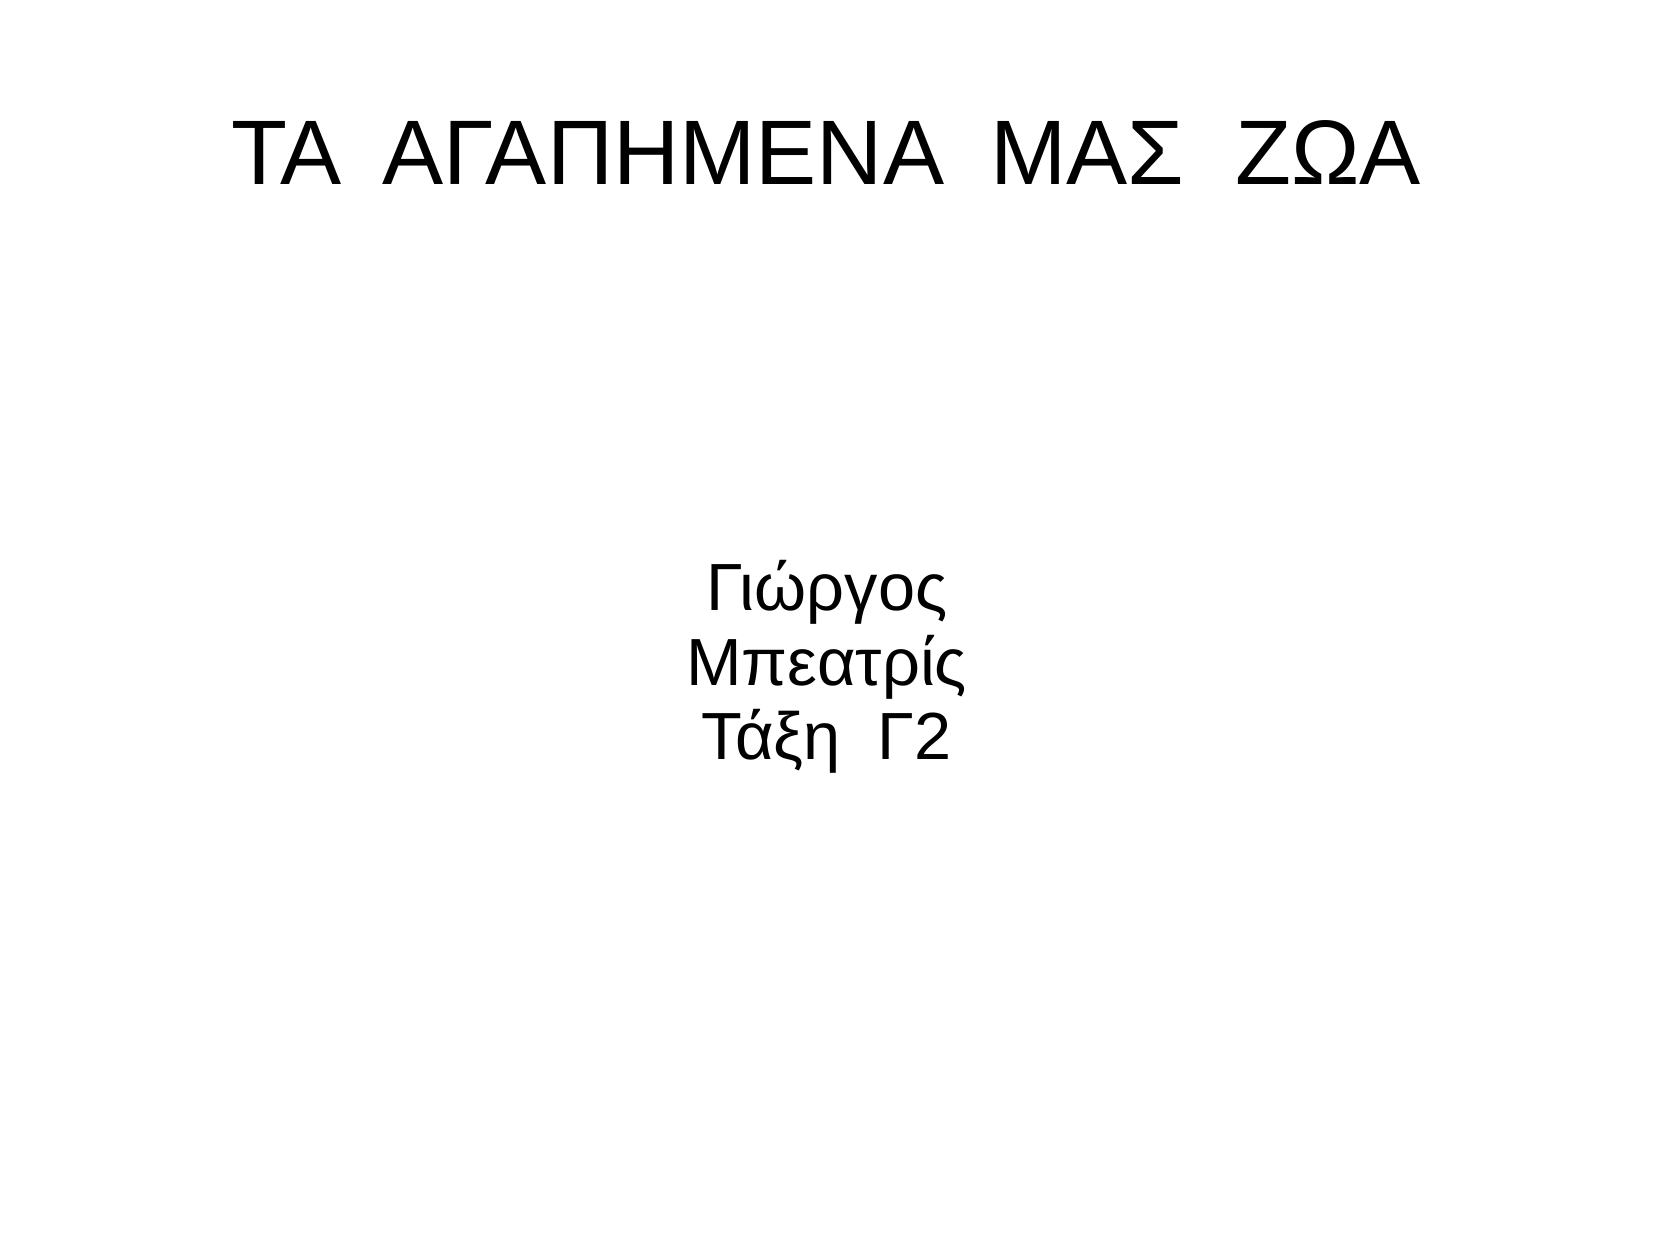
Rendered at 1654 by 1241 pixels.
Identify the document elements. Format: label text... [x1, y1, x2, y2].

title ΤΑ ΑΓΑΠΗΜΕΝΑ ΜΑΣ ΖΩΑ [82, 49, 1571, 257]
subtitle Γιώργος Μπεατρίς Τάξη Γ2 [82, 290, 1571, 1109]
